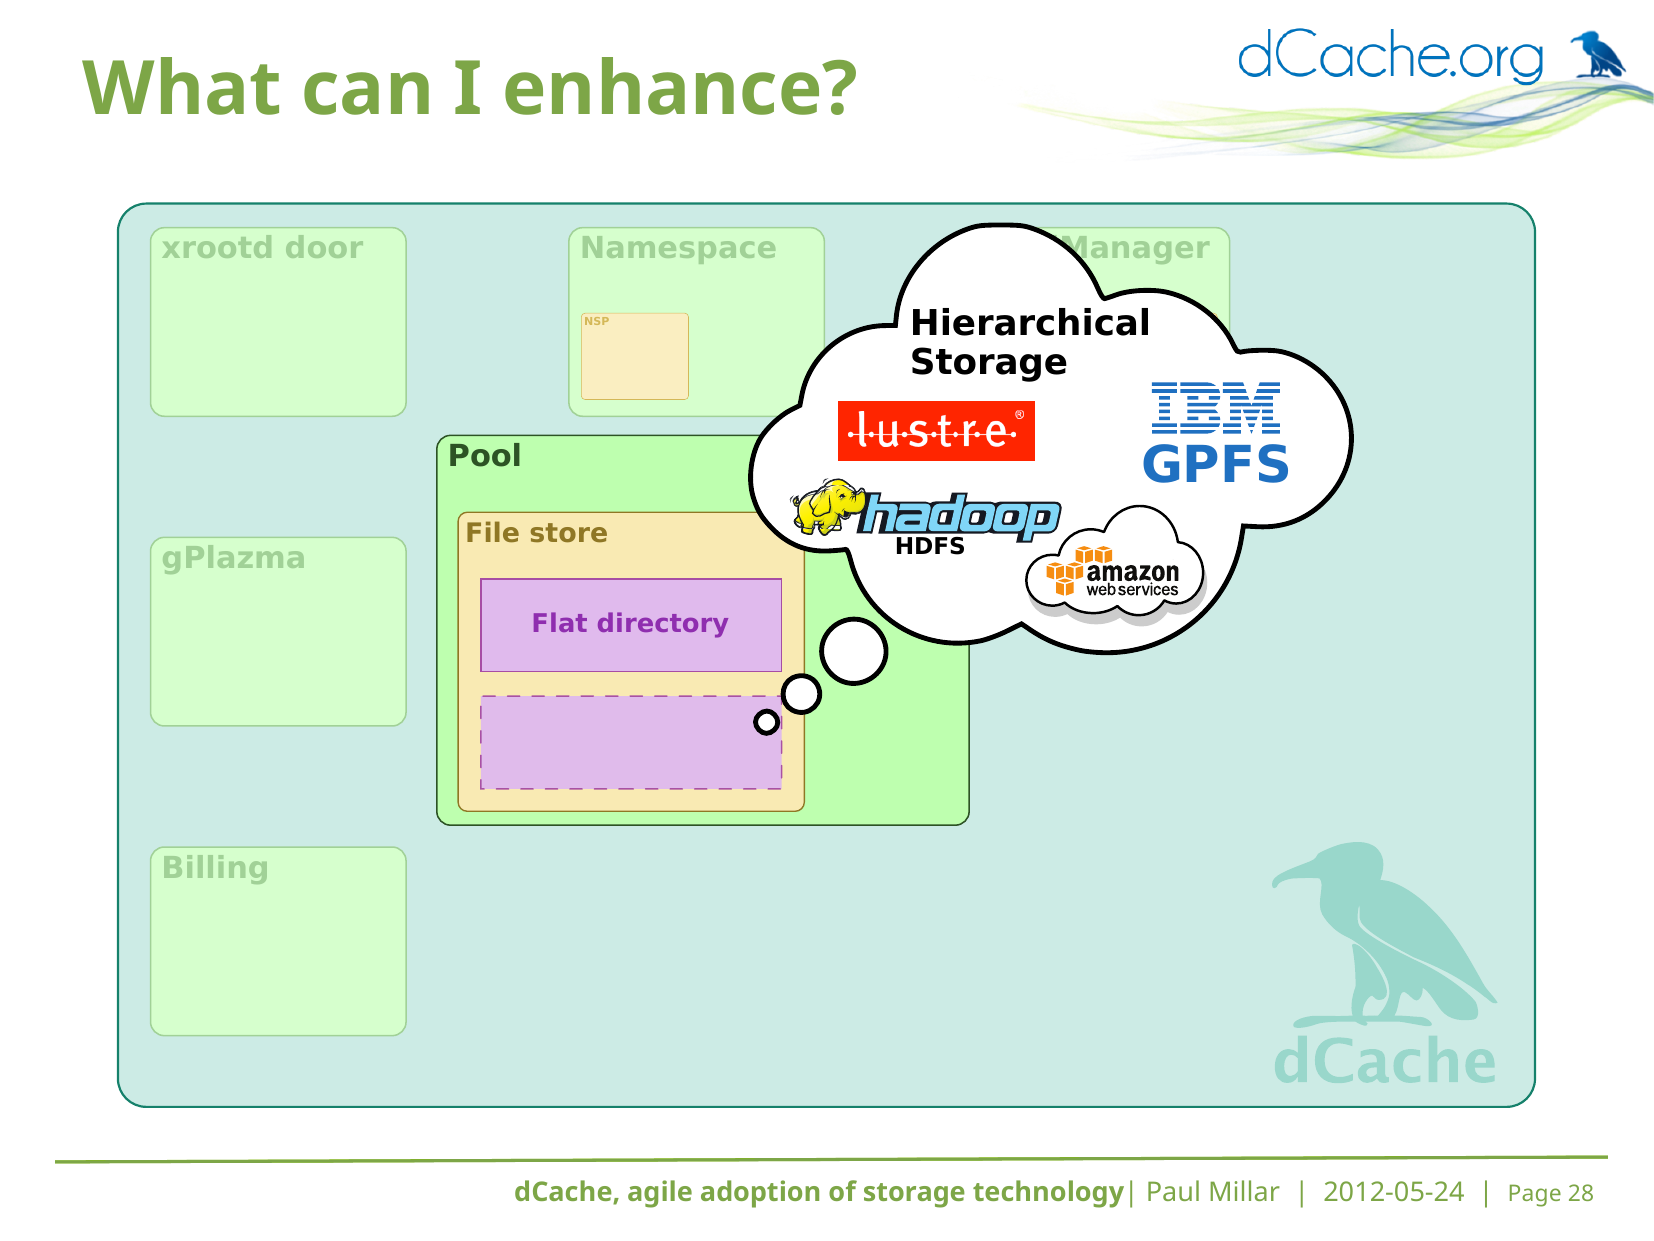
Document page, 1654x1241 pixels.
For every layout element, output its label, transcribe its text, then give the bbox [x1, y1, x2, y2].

title What can I enhance? [82, 37, 1605, 134]
picture [115, 201, 1538, 1110]
picture [956, 16, 1654, 169]
